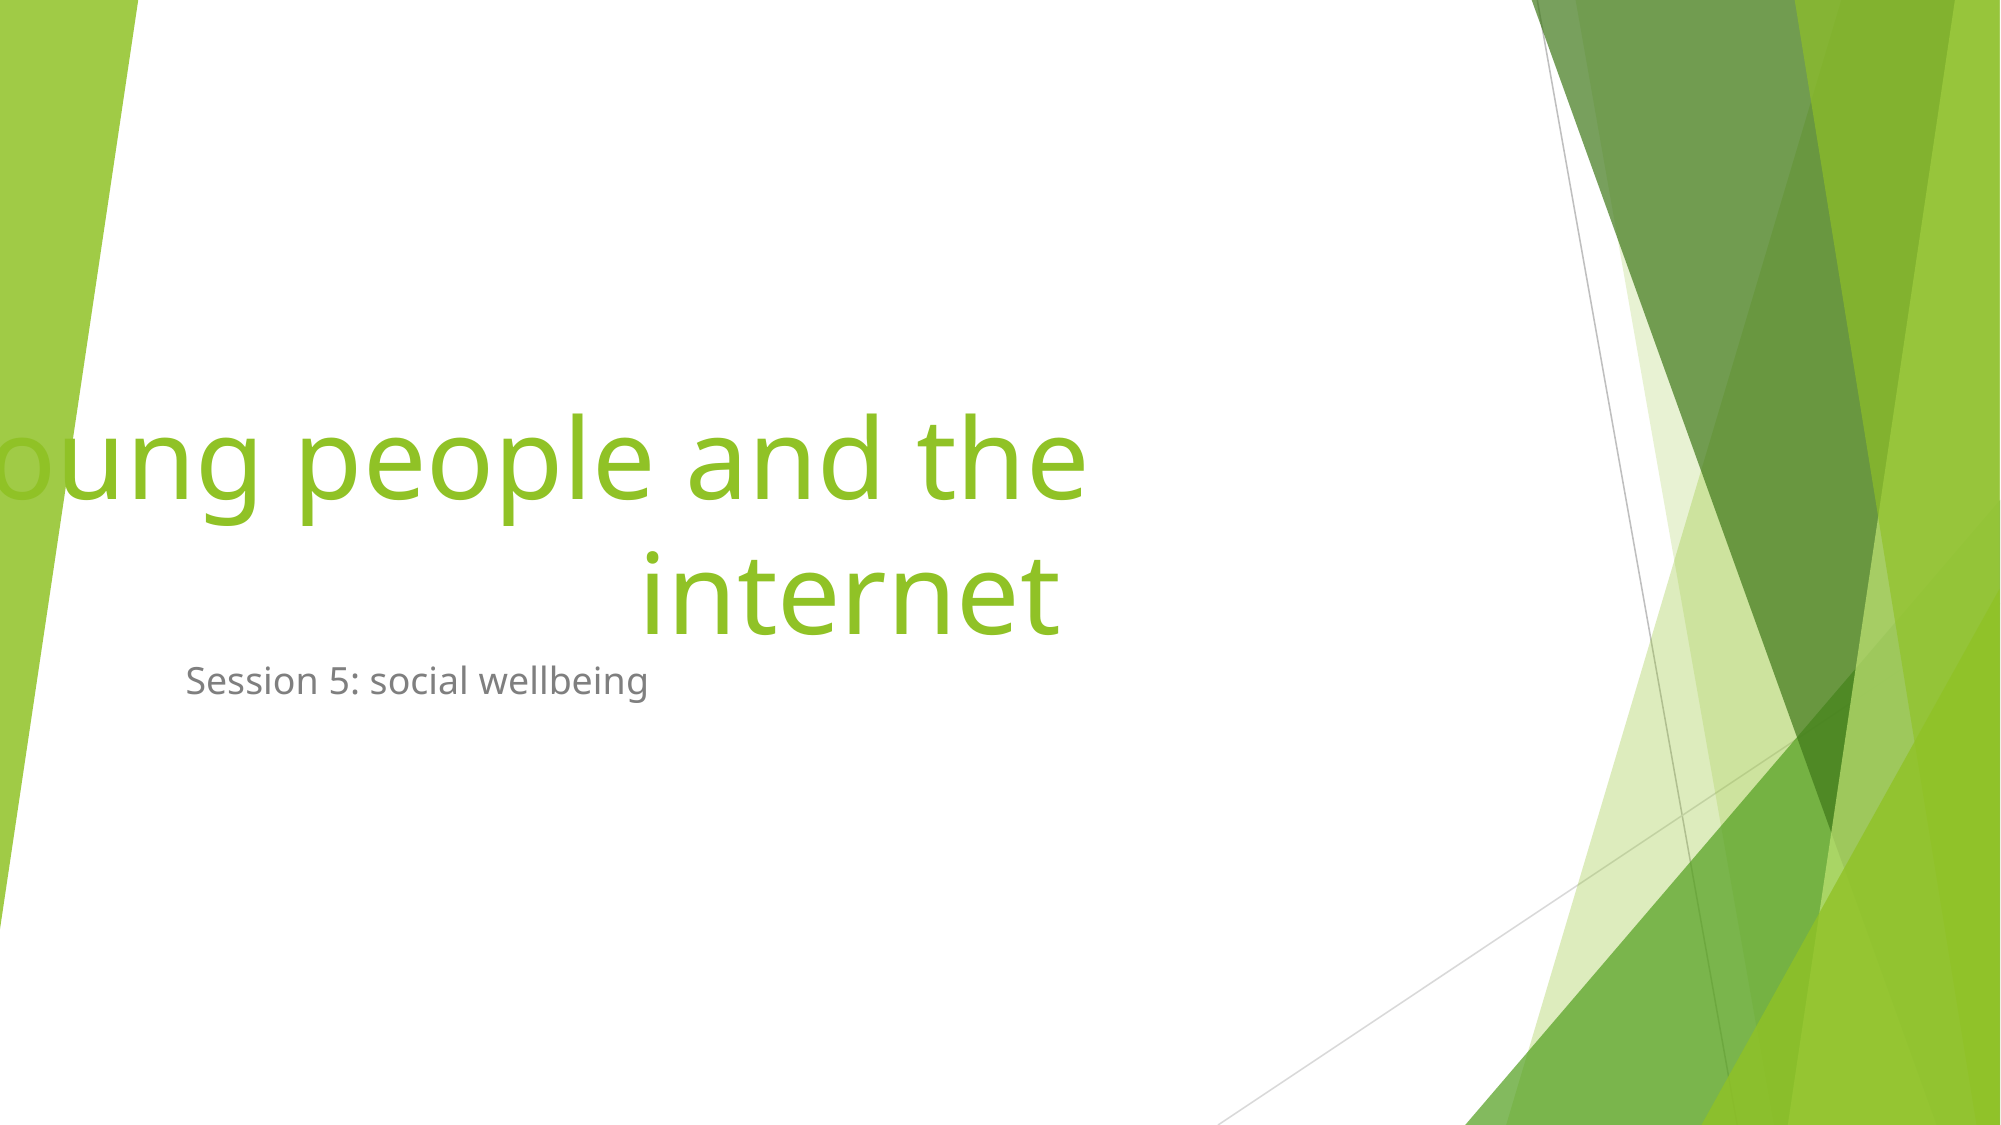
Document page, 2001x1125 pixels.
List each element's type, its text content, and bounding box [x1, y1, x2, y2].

title Young people and the internet [0, 379, 1422, 650]
subtitle Session 5: social wellbeing [170, 649, 1445, 830]
